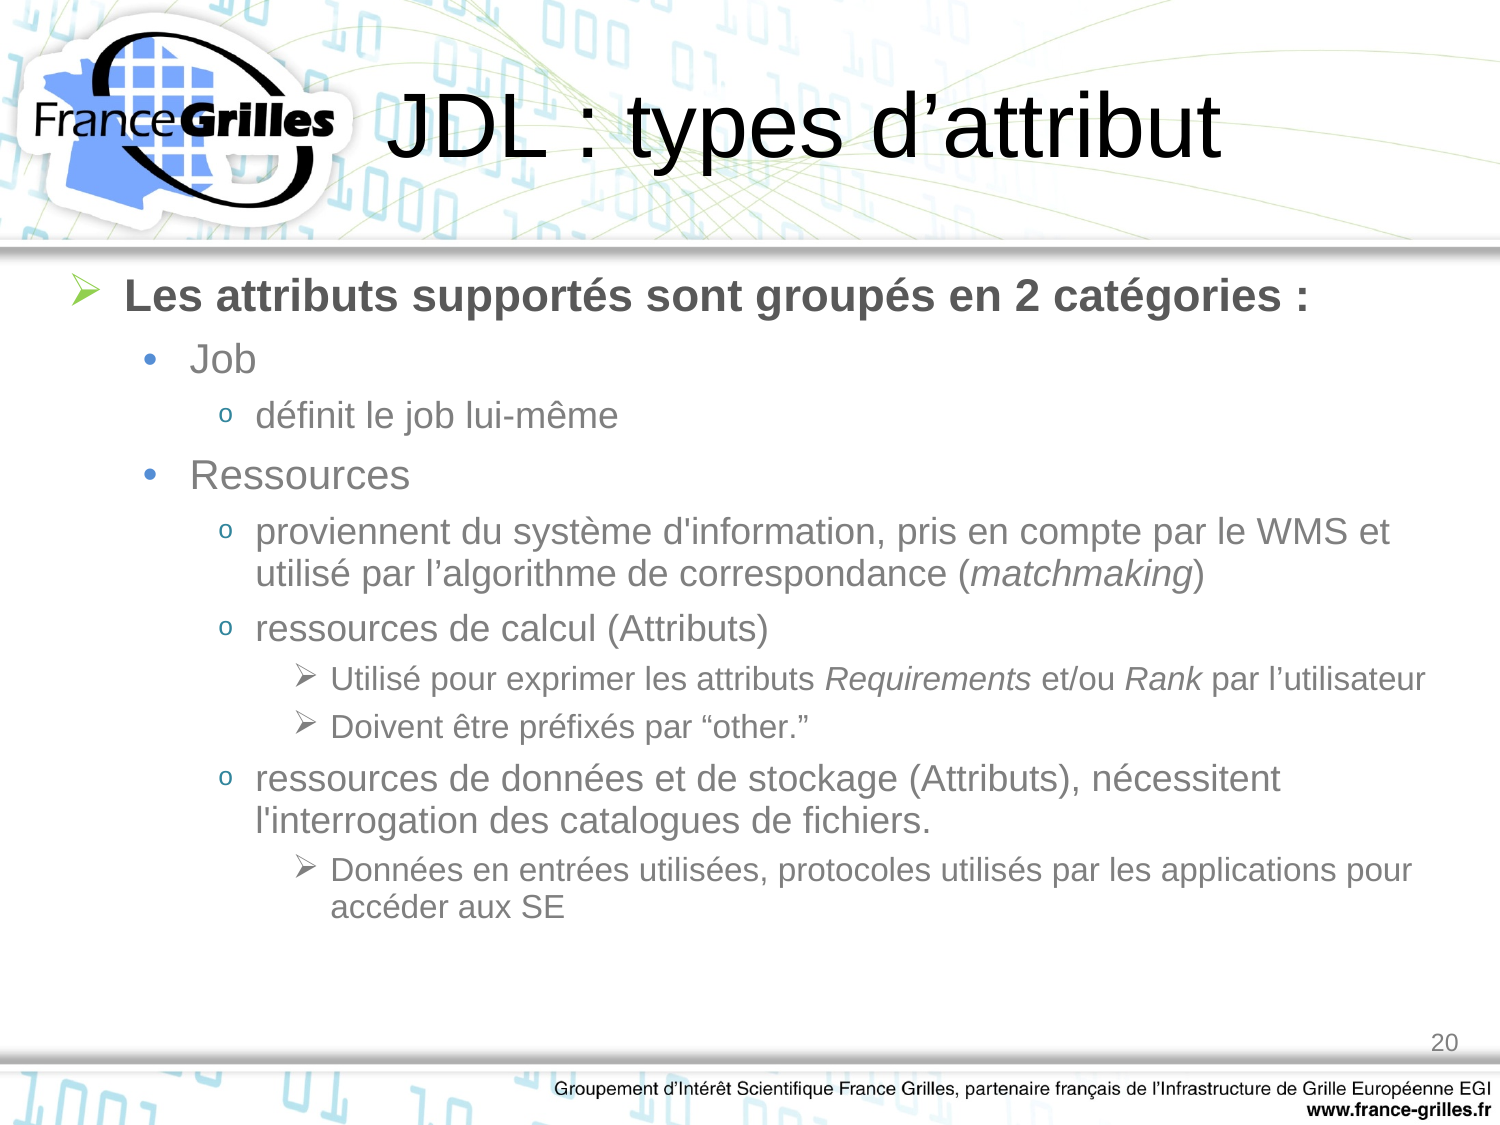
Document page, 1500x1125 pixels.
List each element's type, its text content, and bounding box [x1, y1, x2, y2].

list Les attributs supportés sont groupés en 2 catégories : Job définit le job lui-même Ressources proviennent du système d'information, pris en compte par le WMS et utilisé par l’algorithme de correspondance (matchmaking) ressources de calcul (Attributs)‏ Utilisé pour exprimer les attributs Requirements et/ou Rank par l’utilisateur Doivent être préfixés par “other.” ressources de données et de stockage (Attributs), nécessitent l'interrogation des catalogues de fichiers. Données en entrées utilisées, protocoles utilisés par les applications pour accéder aux SE [53, 262, 1459, 1024]
picture [0, 0, 1500, 1125]
title JDL : types d’attribut [372, 7, 1459, 244]
